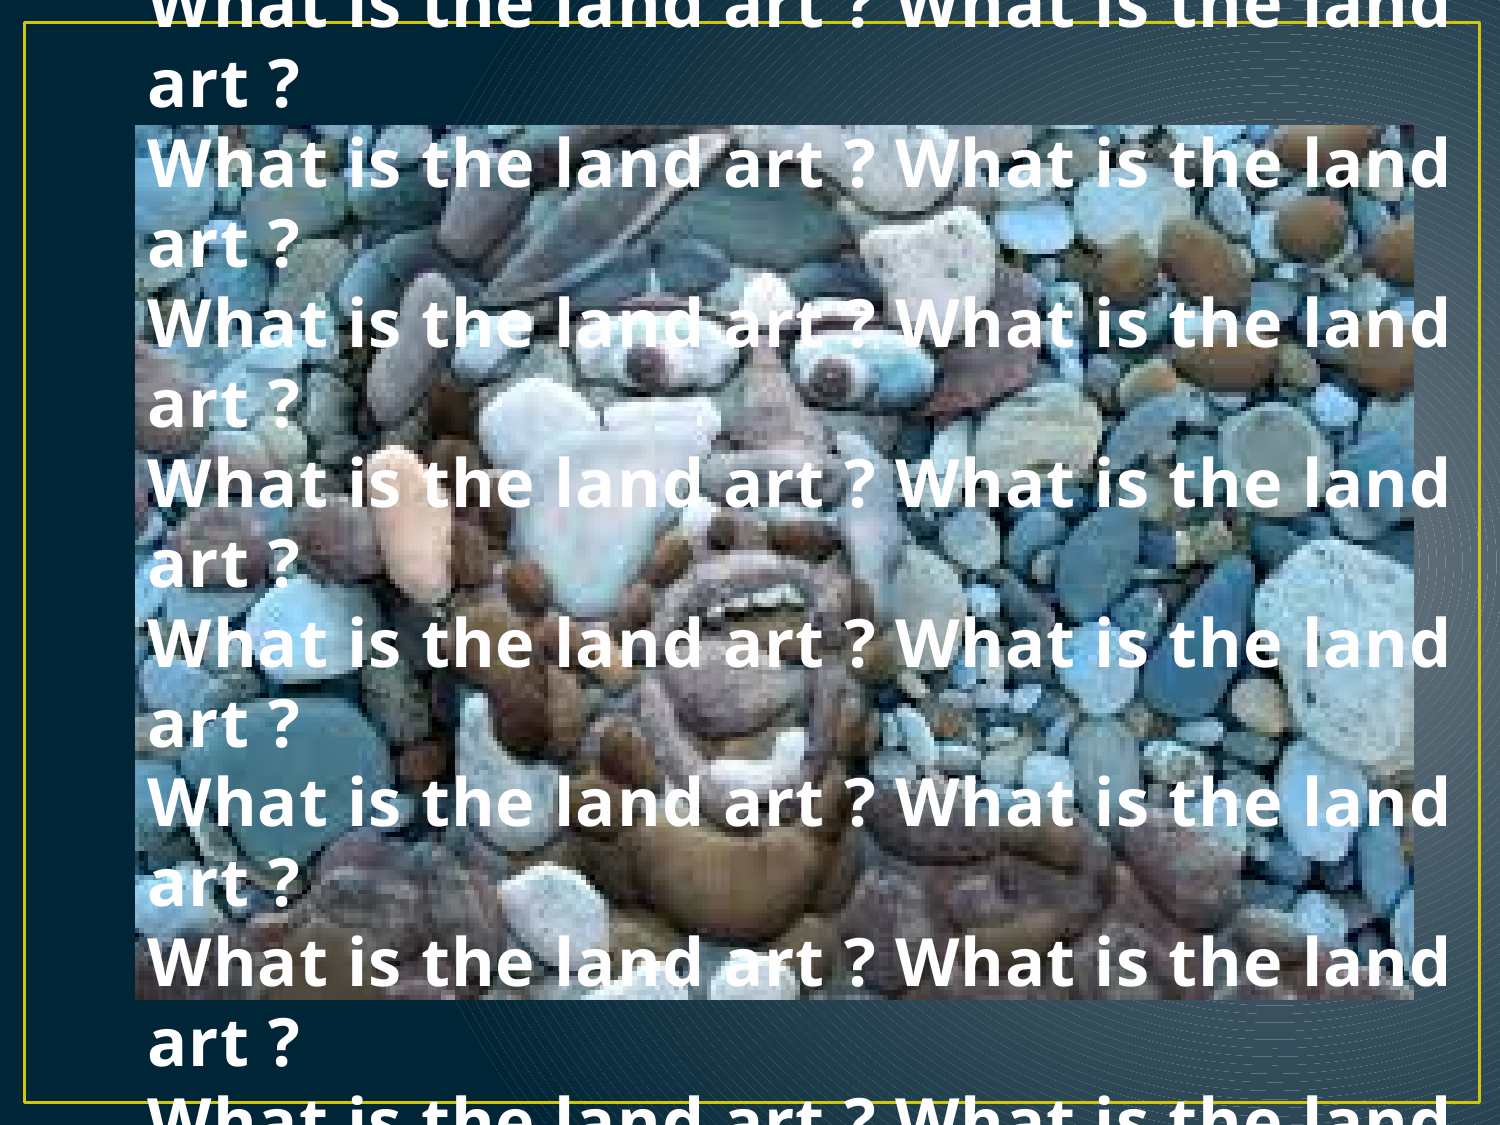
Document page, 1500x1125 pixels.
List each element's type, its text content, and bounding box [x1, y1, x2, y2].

title What is the land art ? What is the land art ? What is the land art ? What is the land art ? What is the land art ? What is the land art ? What is the land art ? What is the land art ? What is the land art ? What is the land art ? What is the land art ? What is the land art ? What is the land art ? What is the land art ? What is the land art ? What is the land art ? What is the land art ? What is the land art ? What is the land art ? What is the land art ? What is the land art ? What is the land art ? [132, 0, 1500, 1003]
